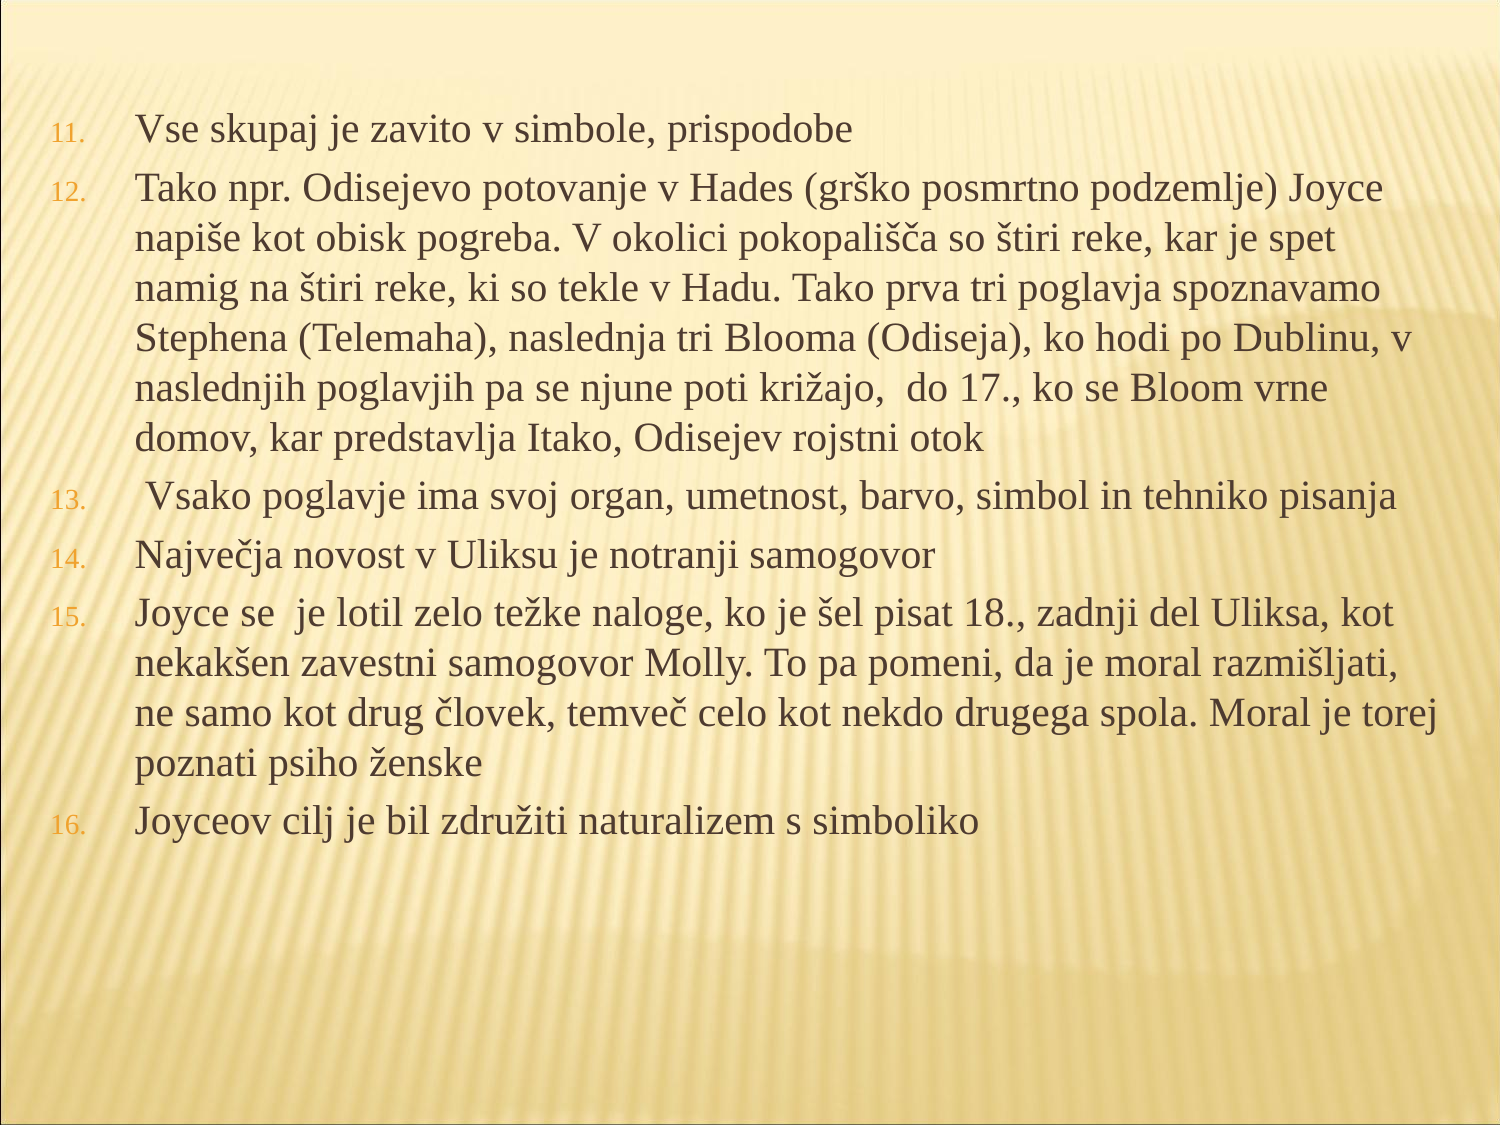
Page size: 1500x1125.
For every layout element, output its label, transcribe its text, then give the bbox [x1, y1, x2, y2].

picture [0, 0, 1500, 1125]
list Vse skupaj je zavito v simbole, prispodobe Tako npr. Odisejevo potovanje v Hades (grško posmrtno podzemlje) Joyce napiše kot obisk pogreba. V okolici pokopališča so štiri reke, kar je spet namig na štiri reke, ki so tekle v Hadu. Tako prva tri poglavja spoznavamo Stephena (Telemaha), naslednja tri Blooma (Odiseja), ko hodi po Dublinu, v naslednjih poglavjih pa se njune poti križajo, do 17., ko se Bloom vrne domov, kar predstavlja Itako, Odisejev rojstni otok Vsako poglavje ima svoj organ, umetnost, barvo, simbol in tehniko pisanja Največja novost v Uliksu je notranji samogovor Joyce se je lotil zelo težke naloge, ko je šel pisat 18., zadnji del Uliksa, kot nekakšen zavestni samogovor Molly. To pa pomeni, da je moral razmišljati, ne samo kot drug človek, temveč celo kot nekdo drugega spola. Moral je torej poznati psiho ženske Joyceov cilj je bil združiti naturalizem s simboliko [35, 93, 1461, 929]
